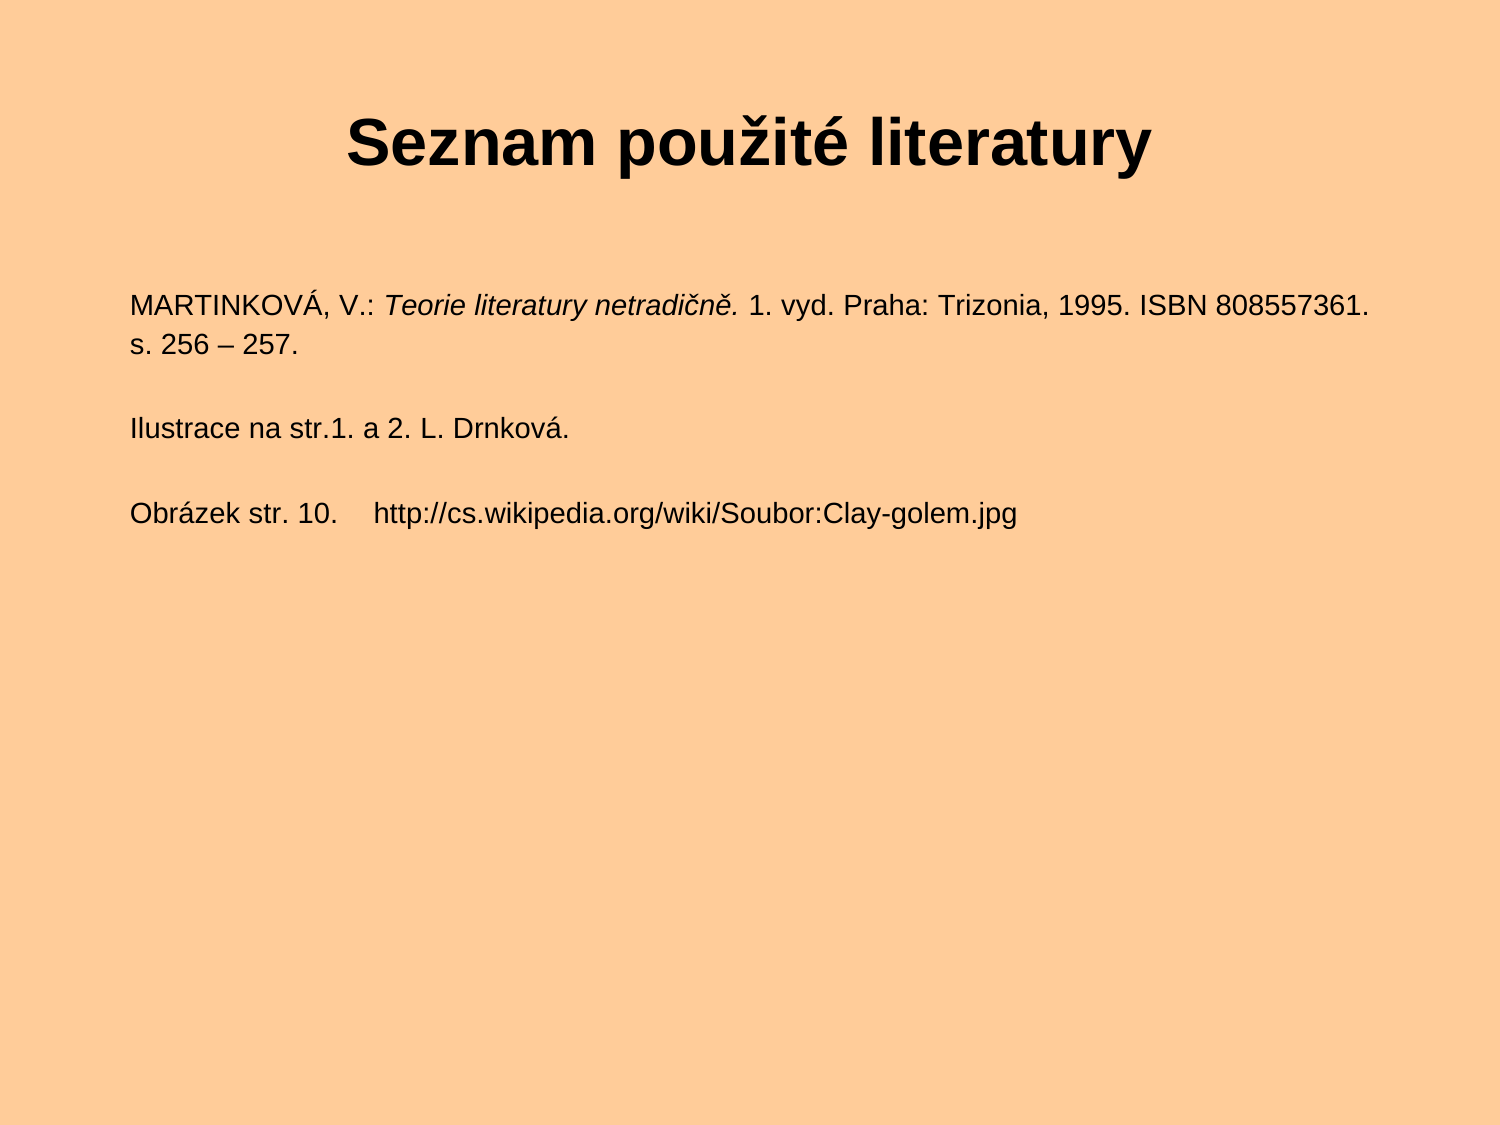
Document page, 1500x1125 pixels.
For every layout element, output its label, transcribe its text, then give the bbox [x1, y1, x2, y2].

list MARTINKOVÁ, V.: Teorie literatury netradičně. 1. vyd. Praha: Trizonia, 1995. ISBN 808557361. s. 256 – 257. Ilustrace na str.1. a 2. L. Drnková. Obrázek str. 10. http://cs.wikipedia.org/wiki/Soubor:Clay-golem.jpg [58, 257, 1409, 1001]
title Seznam použité literatury [75, 45, 1426, 233]
